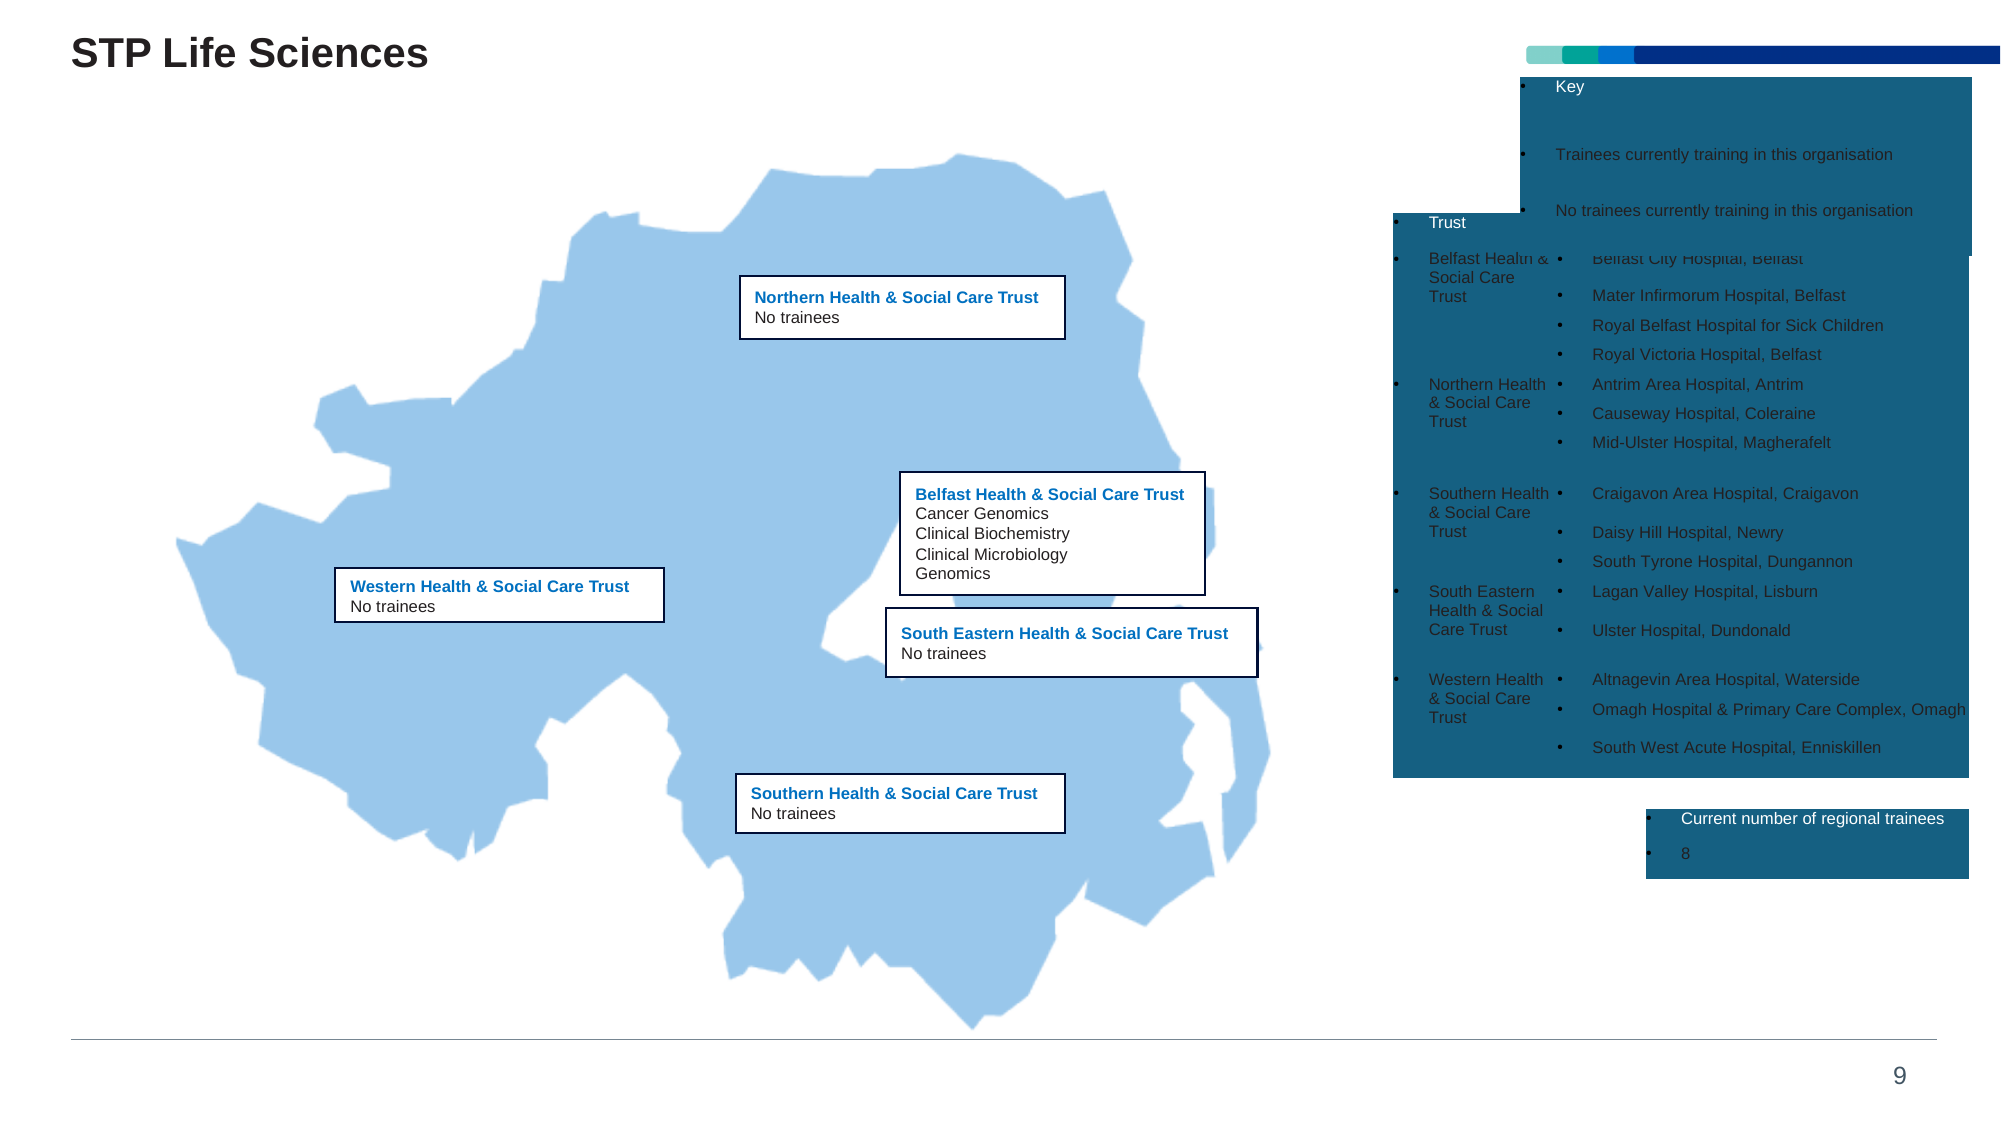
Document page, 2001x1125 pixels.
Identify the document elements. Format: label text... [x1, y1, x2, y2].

table_cell Daisy Hill Hospital, Newry [1557, 523, 1969, 553]
table_cell No trainees currently training in this organisation [1520, 201, 1915, 256]
table_cell Craigavon Area Hospital, Craigavon [1557, 484, 1969, 523]
text_box Southern Health & Social Care Trust No trainees [736, 774, 1065, 833]
table_cell Royal Belfast Hospital for Sick Children [1557, 316, 1969, 345]
table_cell South Tyrone Hospital, Dungannon [1557, 553, 1969, 582]
table_cell Mater Infirmorum Hospital, Belfast [1557, 286, 1969, 316]
table_cell Antrim Area Hospital, Antrim [1557, 375, 1969, 404]
table_cell [1915, 201, 1972, 256]
table_cell Omagh Hospital & Primary Care Complex, Omagh [1557, 700, 1969, 739]
table_cell Royal Victoria Hospital, Belfast [1557, 345, 1969, 375]
table_cell Causeway Hospital, Coleraine [1557, 404, 1969, 434]
table_cell South West Acute Hospital, Enniskillen [1557, 739, 1969, 778]
picture [163, 142, 1285, 1047]
table_header Trust [1393, 213, 1520, 250]
table_cell Ulster Hospital, Dundonald [1557, 621, 1969, 671]
table_cell Altnagevin Area Hospital, Waterside [1557, 671, 1969, 700]
table_header Key [1520, 77, 1915, 146]
table_header [1915, 77, 1972, 146]
table_cell Lagan Valley Hospital, Lisburn [1557, 582, 1969, 621]
table_cell Southern Health & Social Care Trust [1393, 484, 1557, 582]
table_cell Mid-Ulster Hospital, Magherafelt [1557, 434, 1969, 484]
title STP Life Sciences [70, 32, 1513, 79]
text_box Western Health & Social Care Trust No trainees [335, 568, 664, 622]
table_header Current number of regional trainees [1646, 809, 1969, 844]
table_cell South Eastern Health & Social Care Trust [1393, 582, 1557, 671]
table_cell Belfast Health & Social Care Trust [1393, 250, 1557, 375]
table_cell Trainees currently training in this organisation [1520, 146, 1915, 201]
text_box Northern Health & Social Care Trust No trainees [740, 276, 1065, 339]
text_box South Eastern Health & Social Care Trust No trainees [886, 608, 1258, 677]
table_cell [1915, 146, 1972, 201]
table_cell Belfast City Hospital, Belfast [1557, 256, 1969, 286]
table_cell 8 [1646, 844, 1969, 879]
table_cell Northern Health & Social Care Trust [1393, 375, 1557, 484]
table_cell Western Health & Social Care Trust [1393, 671, 1557, 778]
text_box Belfast Health & Social Care Trust Cancer Genomics Clinical Biochemistry Clinical Microbiology Genomics [900, 472, 1205, 595]
